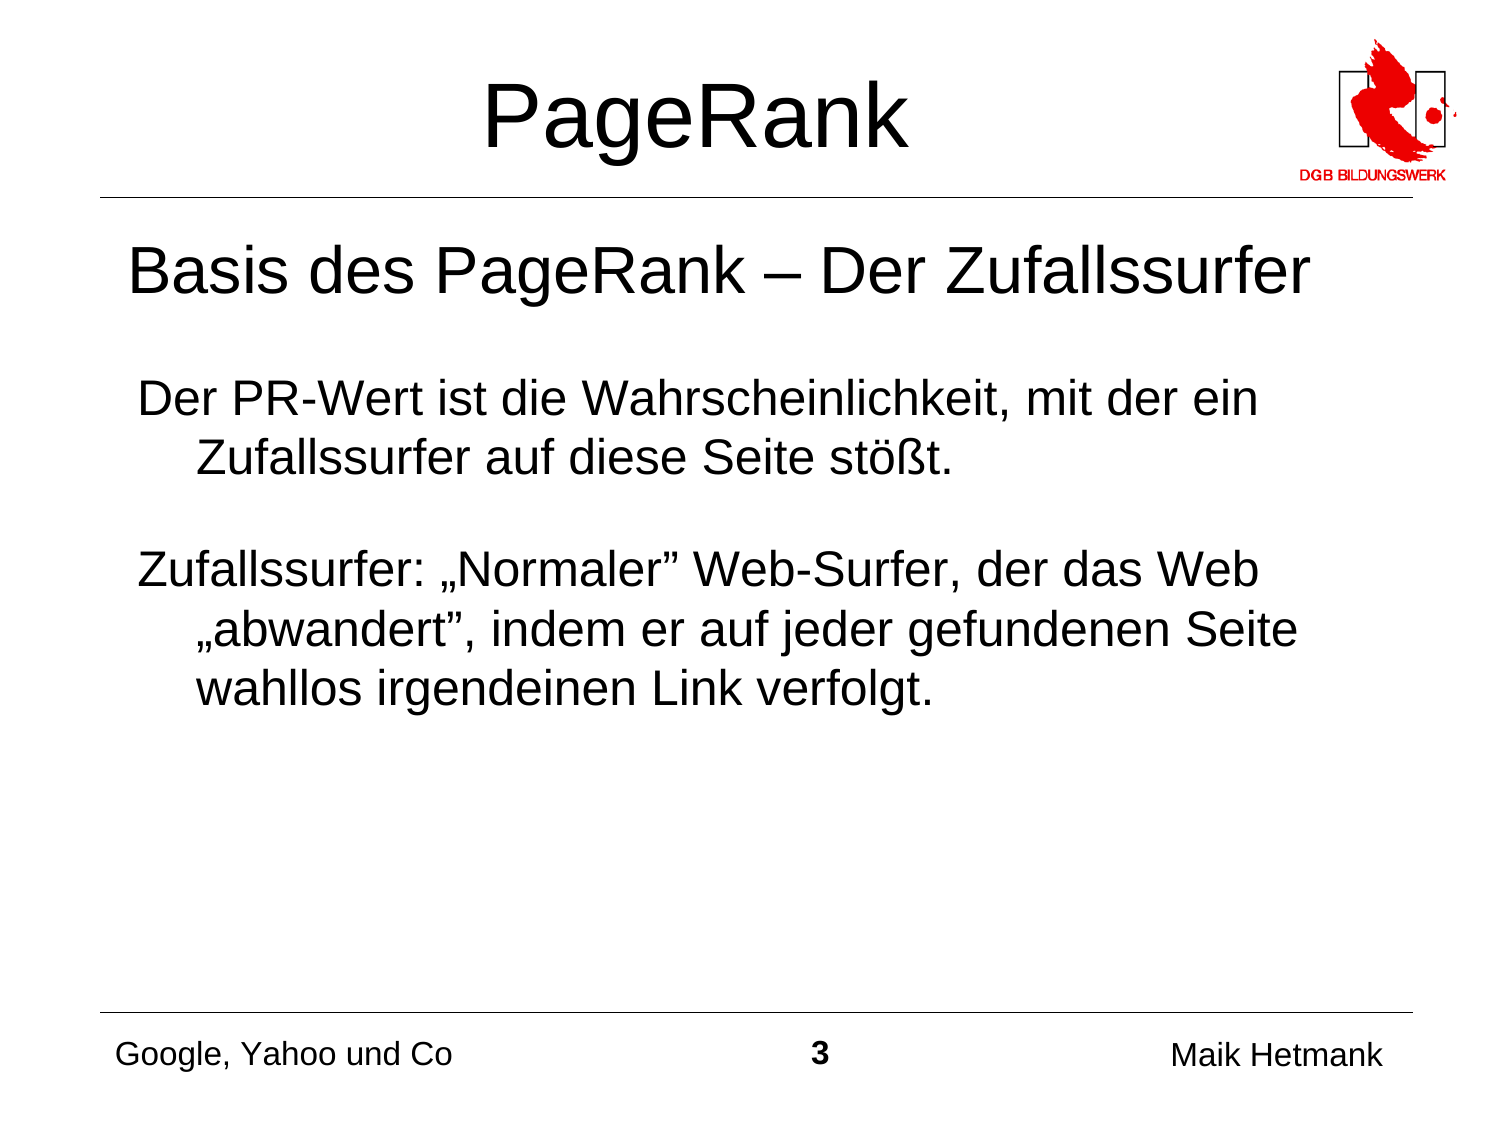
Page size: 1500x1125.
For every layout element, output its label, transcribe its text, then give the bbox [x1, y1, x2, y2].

list Basis des PageRank – Der Zufallssurfer [112, 224, 1426, 324]
text_box Der PR-Wert ist die Wahrscheinlichkeit, mit der ein Zufallssurfer auf diese Seite stößt. [137, 366, 1384, 482]
picture [1299, 37, 1457, 181]
text_box Zufallssurfer: „Normaler” Web-Surfer, der das Web „abwandert”, indem er auf jeder gefundenen Seite wahllos irgendeinen Link verfolgt. [137, 537, 1384, 713]
title PageRank [87, 49, 1305, 175]
